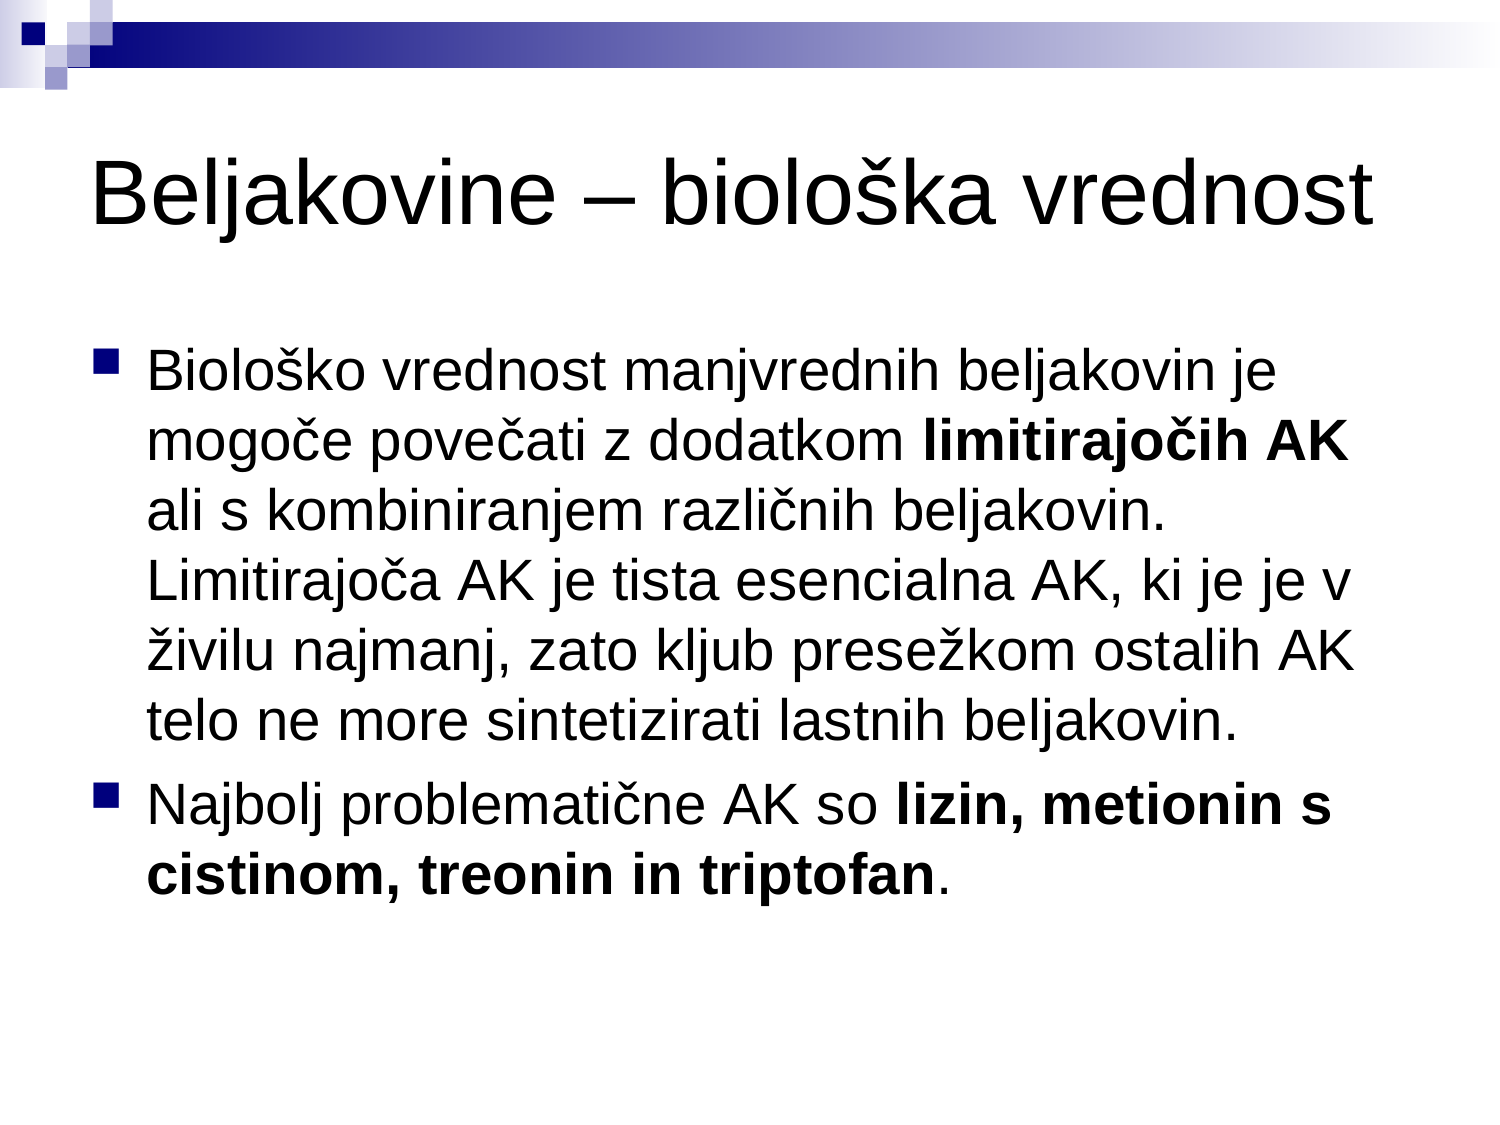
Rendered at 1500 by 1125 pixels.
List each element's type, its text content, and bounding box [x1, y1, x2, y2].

list Biološko vrednost manjvrednih beljakovin je mogoče povečati z dodatkom limitirajočih AK ali s kombiniranjem različnih beljakovin. Limitirajoča AK je tista esencialna AK, ki je je v živilu najmanj, zato kljub presežkom ostalih AK telo ne more sintetizirati lastnih beljakovin. Najbolj problematične AK so lizin, metionin s cistinom, treonin in triptofan. [75, 324, 1426, 1059]
title Beljakovine – biološka vrednost [75, 75, 1426, 301]
